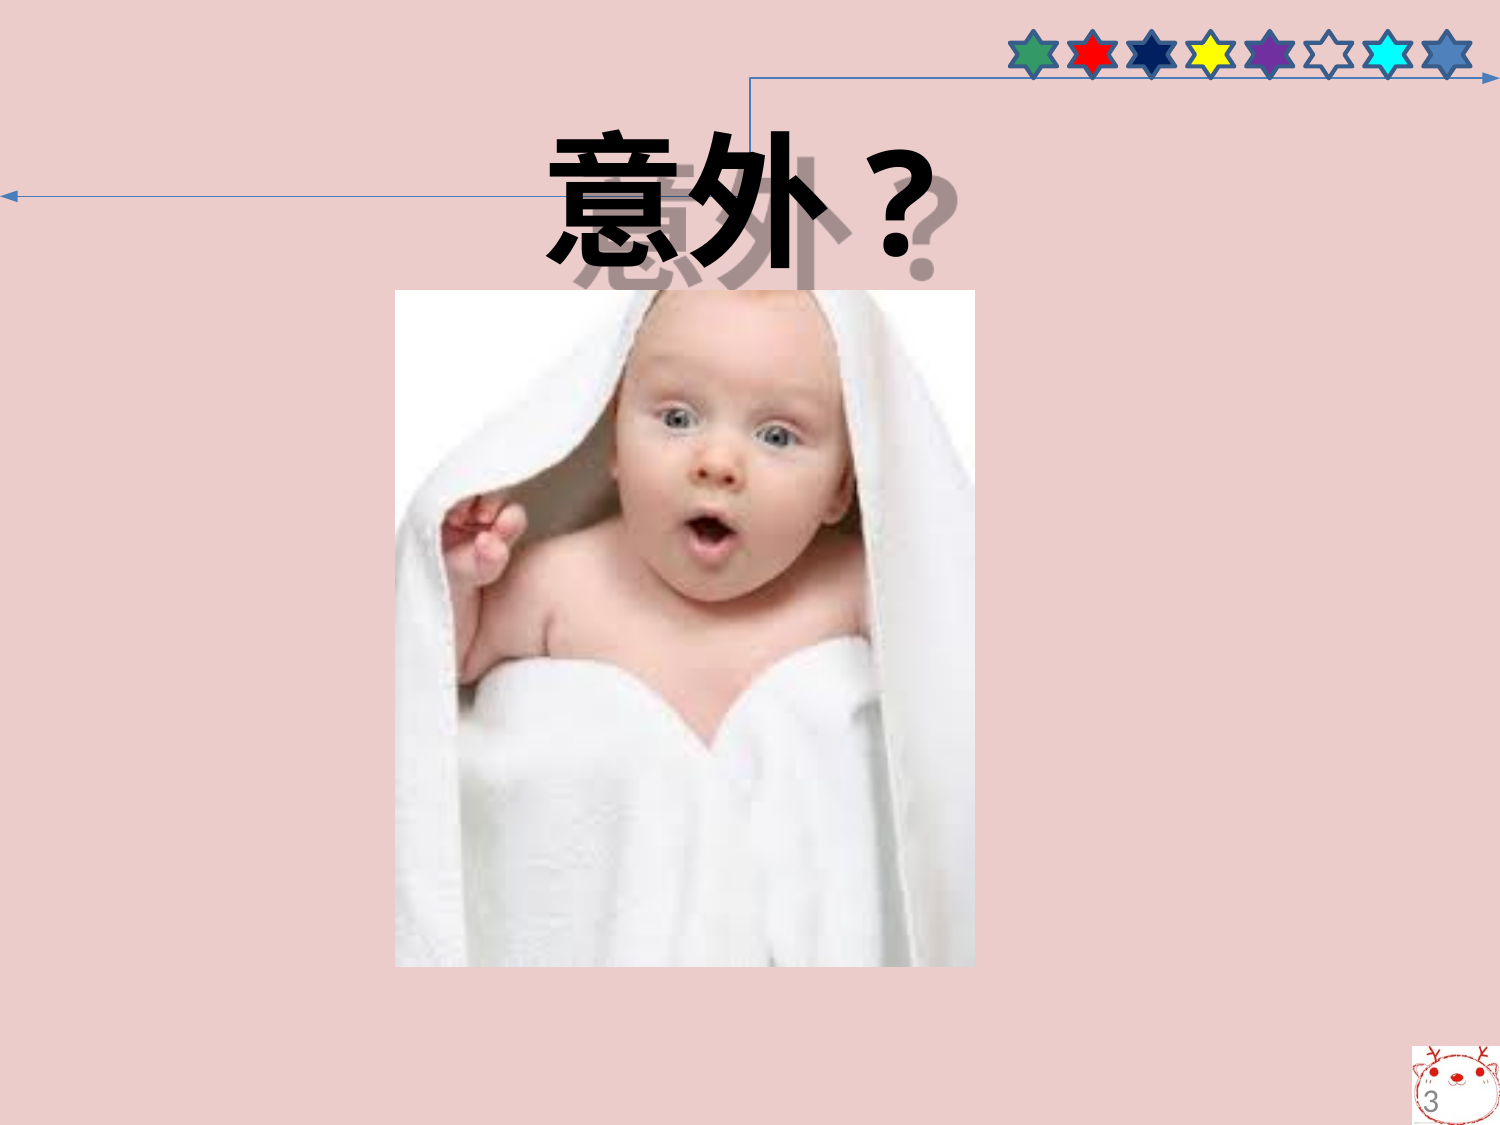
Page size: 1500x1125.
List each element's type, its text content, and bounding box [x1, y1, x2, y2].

title 意外? [478, 101, 999, 290]
picture [395, 290, 975, 968]
text_box 3 [1399, 1069, 1490, 1125]
